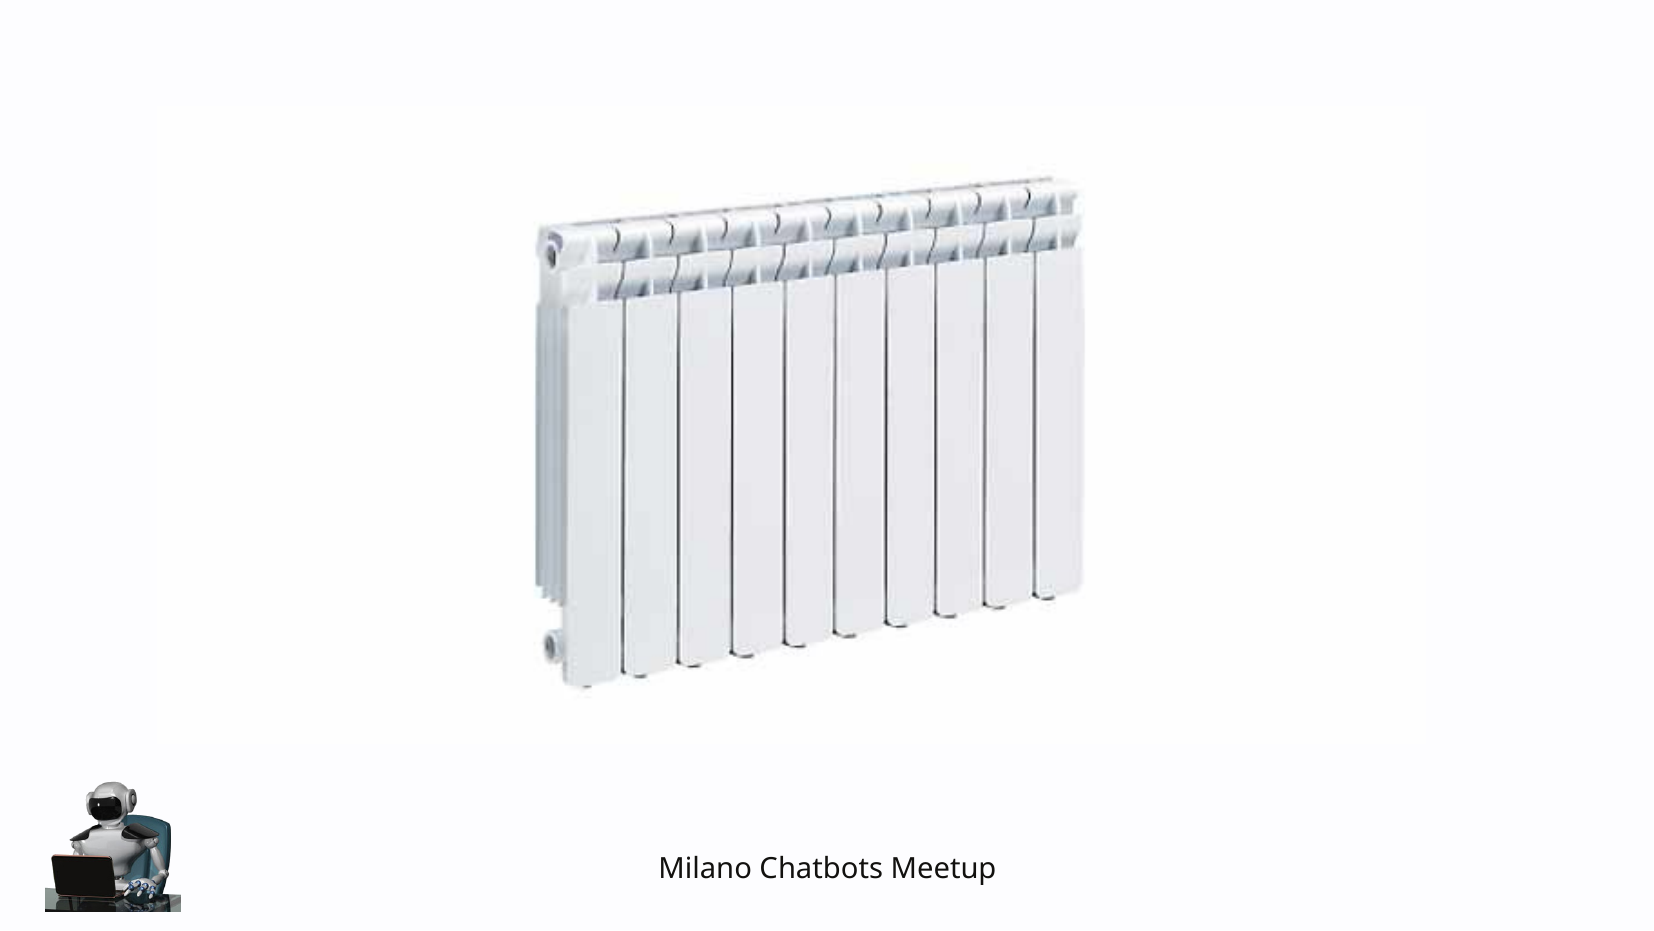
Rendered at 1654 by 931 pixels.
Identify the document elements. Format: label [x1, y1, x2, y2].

picture [45, 777, 181, 912]
picture [157, 106, 1426, 745]
